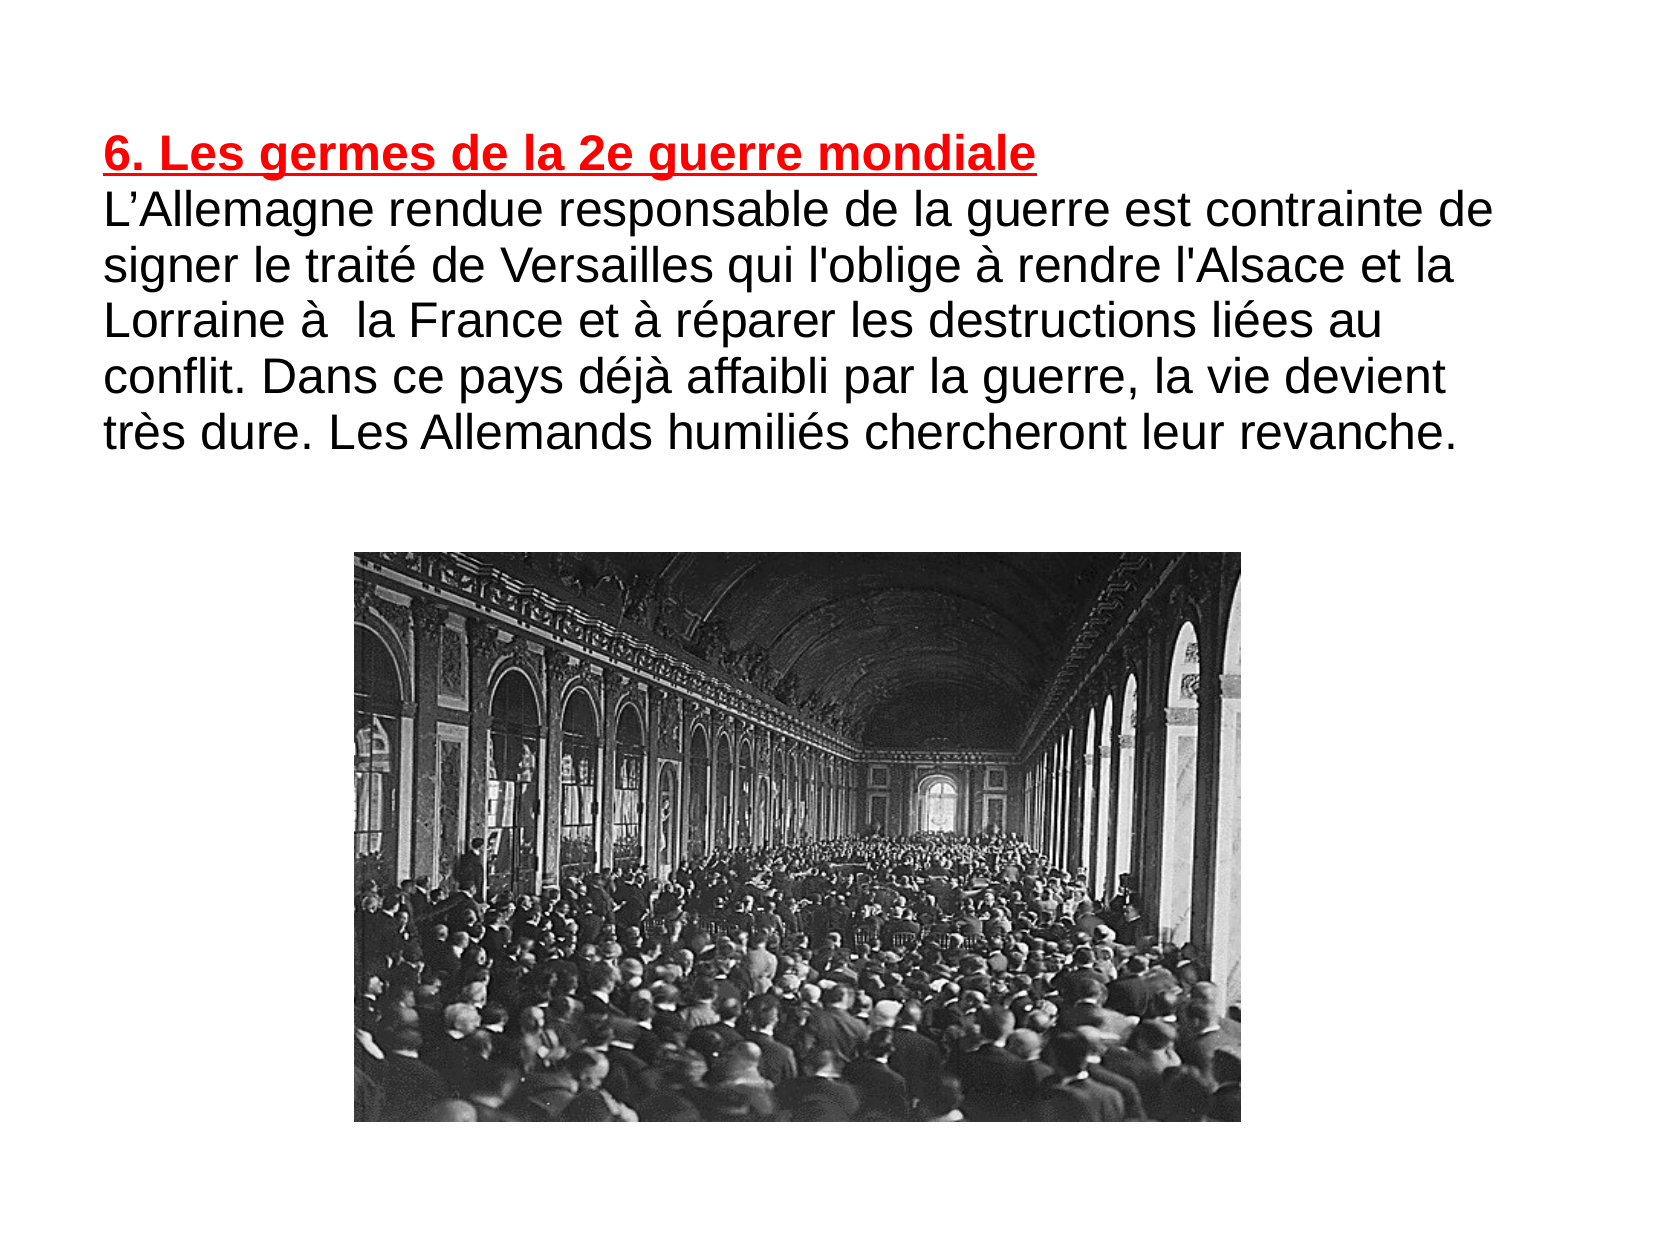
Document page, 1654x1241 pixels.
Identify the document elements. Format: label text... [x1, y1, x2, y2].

text_box 6. Les germes de la 2e guerre mondiale L’Allemagne rendue responsable de la guerre est contrainte de signer le traité de Versailles qui l'oblige à rendre l'Alsace et la Lorraine à la France et à réparer les destructions liées au conflit. Dans ce pays déjà affaibli par la guerre, la vie devient très dure. Les Allemands humiliés chercheront leur revanche. [88, 118, 1526, 532]
picture [354, 552, 1241, 1123]
